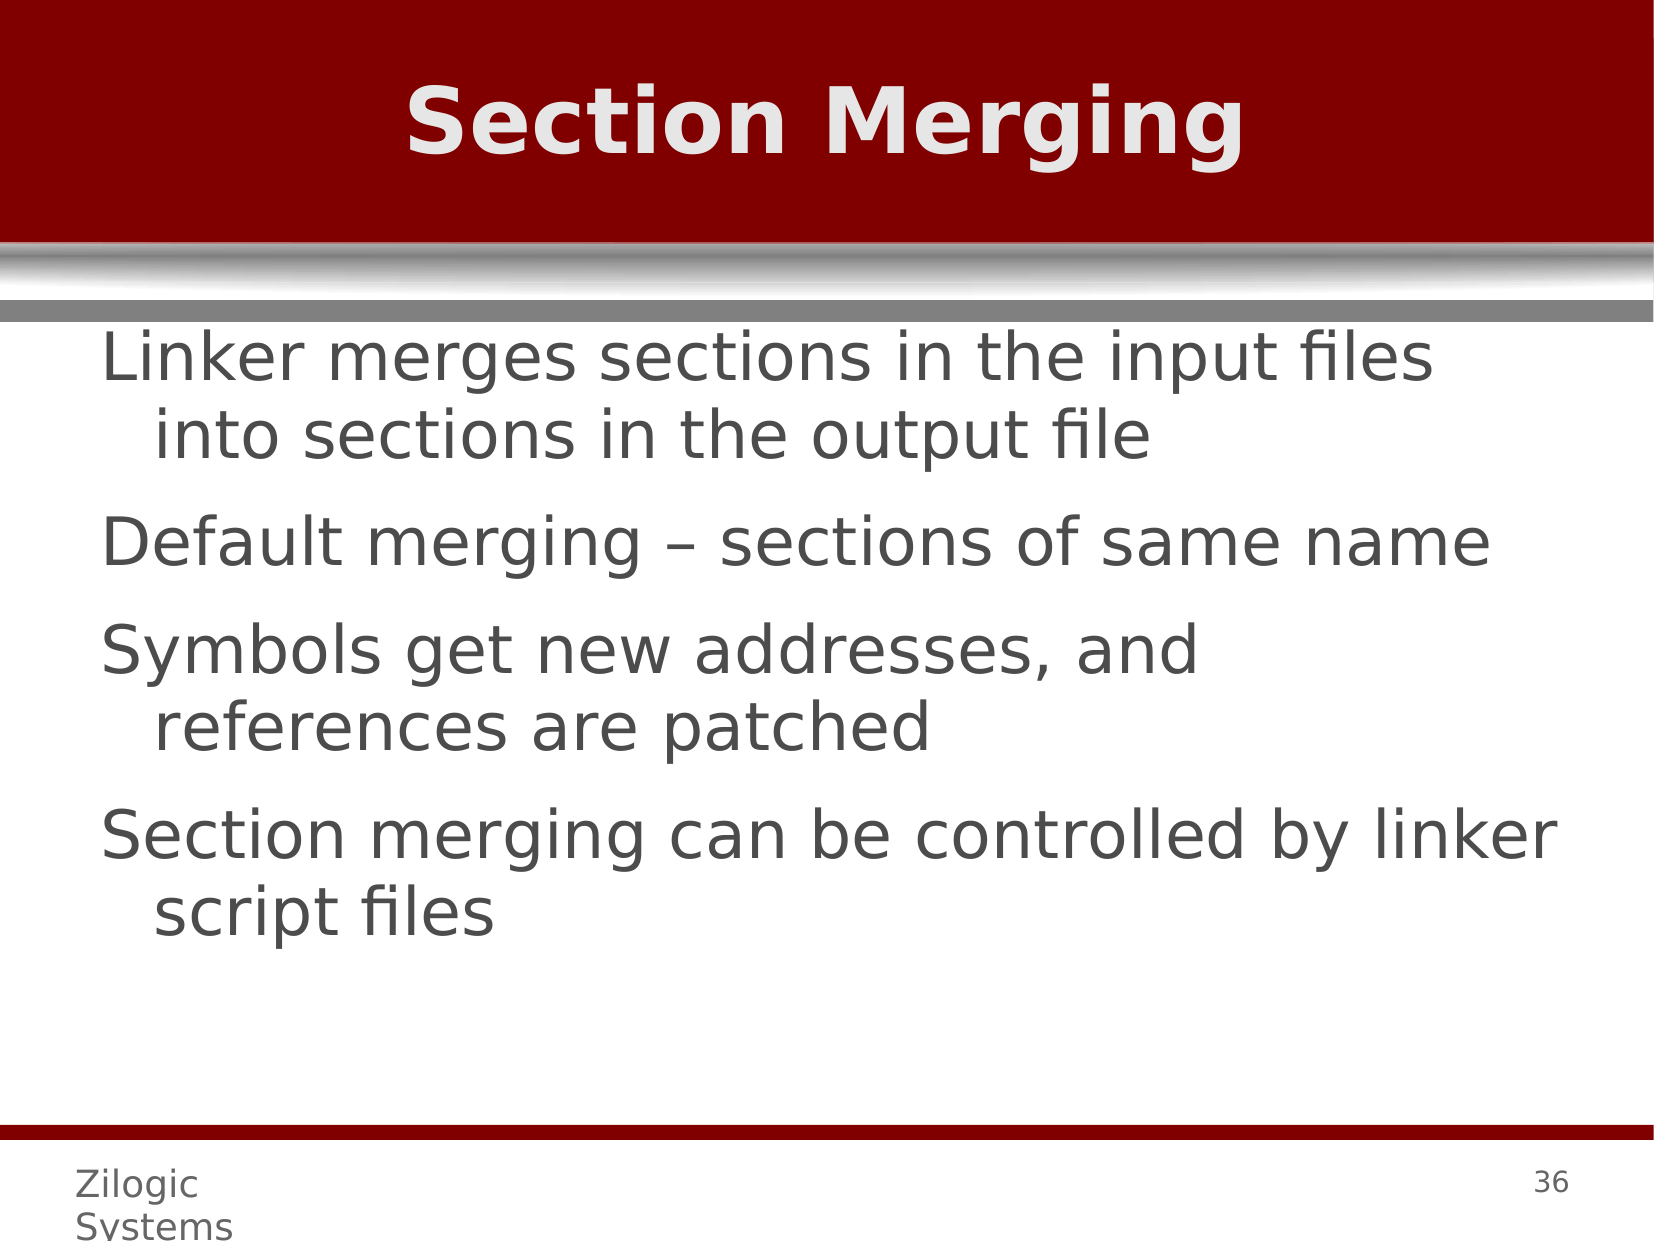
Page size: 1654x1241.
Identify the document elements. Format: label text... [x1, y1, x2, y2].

list Linker merges sections in the input files into sections in the output file Default merging – sections of same name Symbols get new addresses, and references are patched Section merging can be controlled by linker script files [82, 318, 1571, 1094]
title Section Merging [82, 26, 1571, 218]
